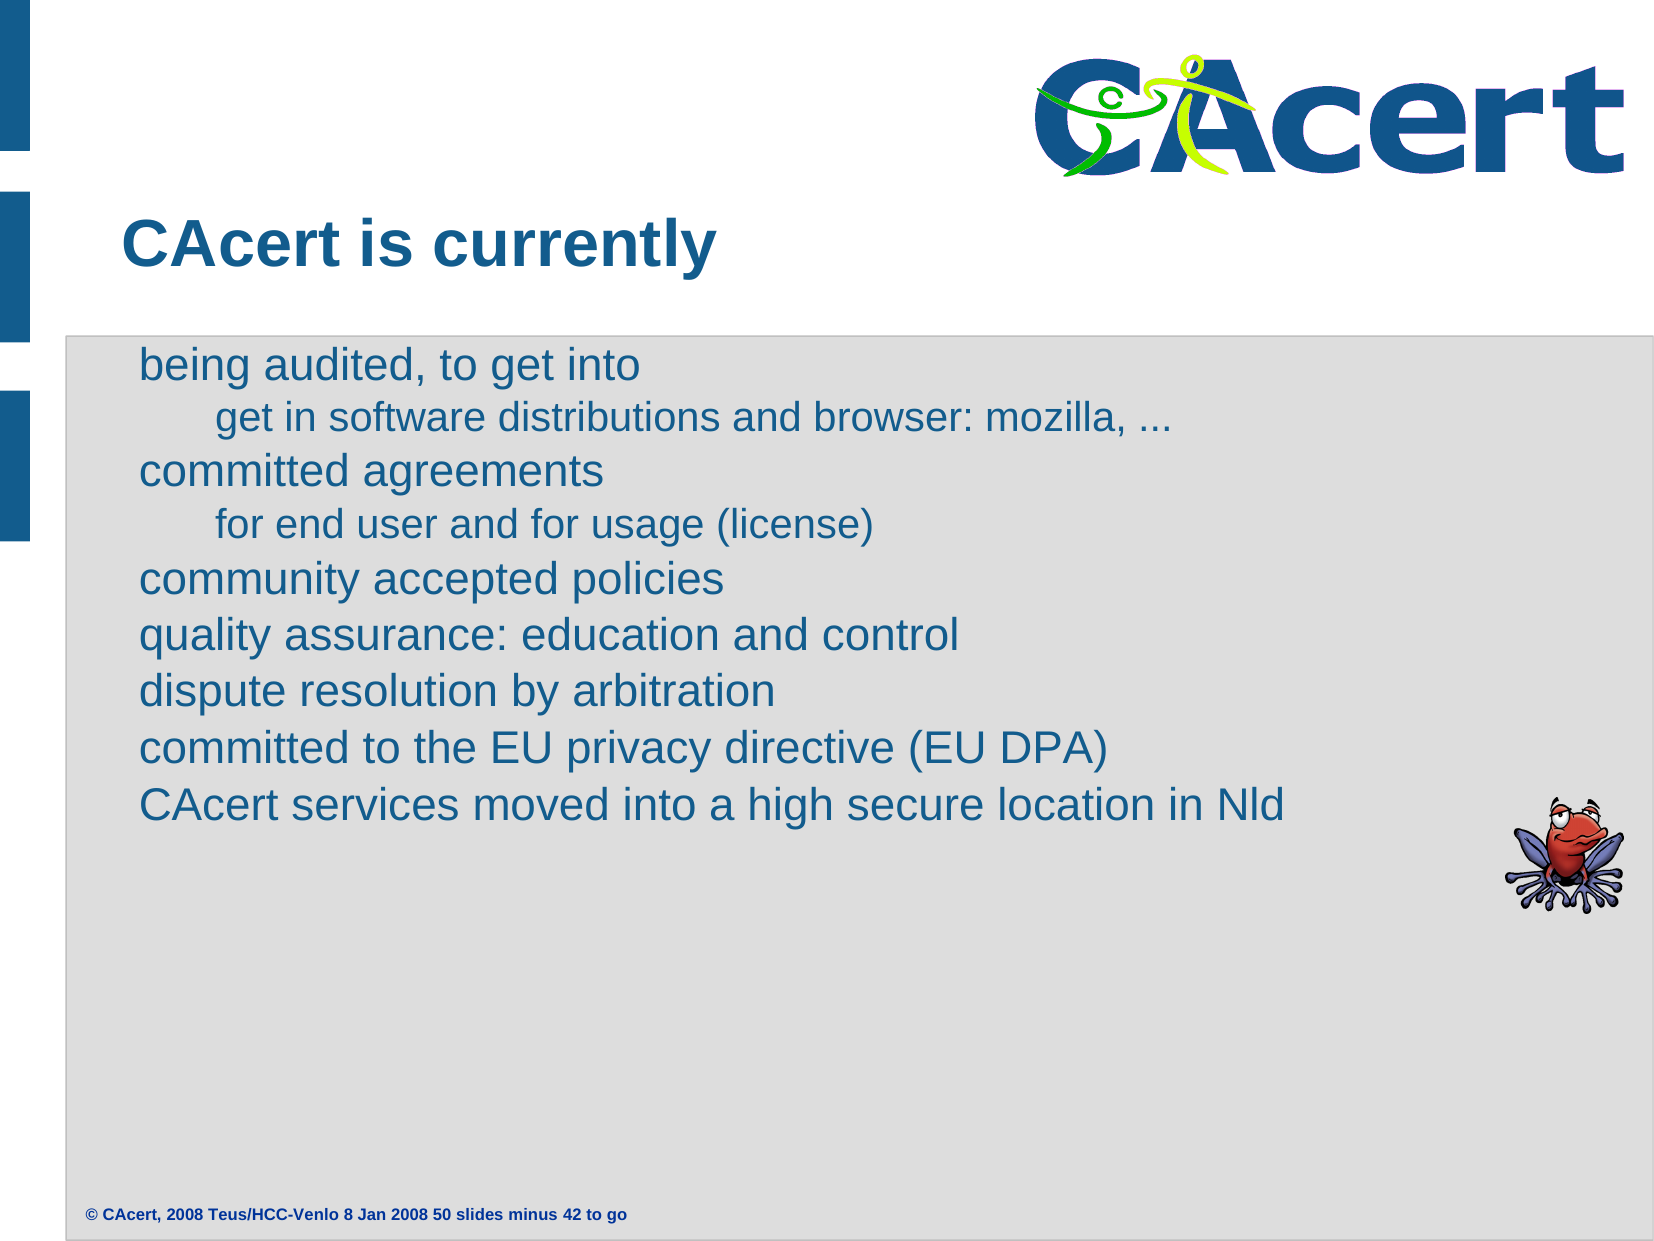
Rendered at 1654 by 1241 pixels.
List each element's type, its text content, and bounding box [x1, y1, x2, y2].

title CAcert is currently [121, 184, 1534, 309]
list being audited, to get into get in software distributions and browser: mozilla, ... committed agreements for end user and for usage (license)‏ community accepted policies quality assurance: education and control dispute resolution by arbitration committed to the EU privacy directive (EU DPA)‏ CAcert services moved into a high secure location in Nld [121, 344, 1596, 1105]
picture [1033, 53, 1625, 178]
picture [1505, 797, 1624, 915]
